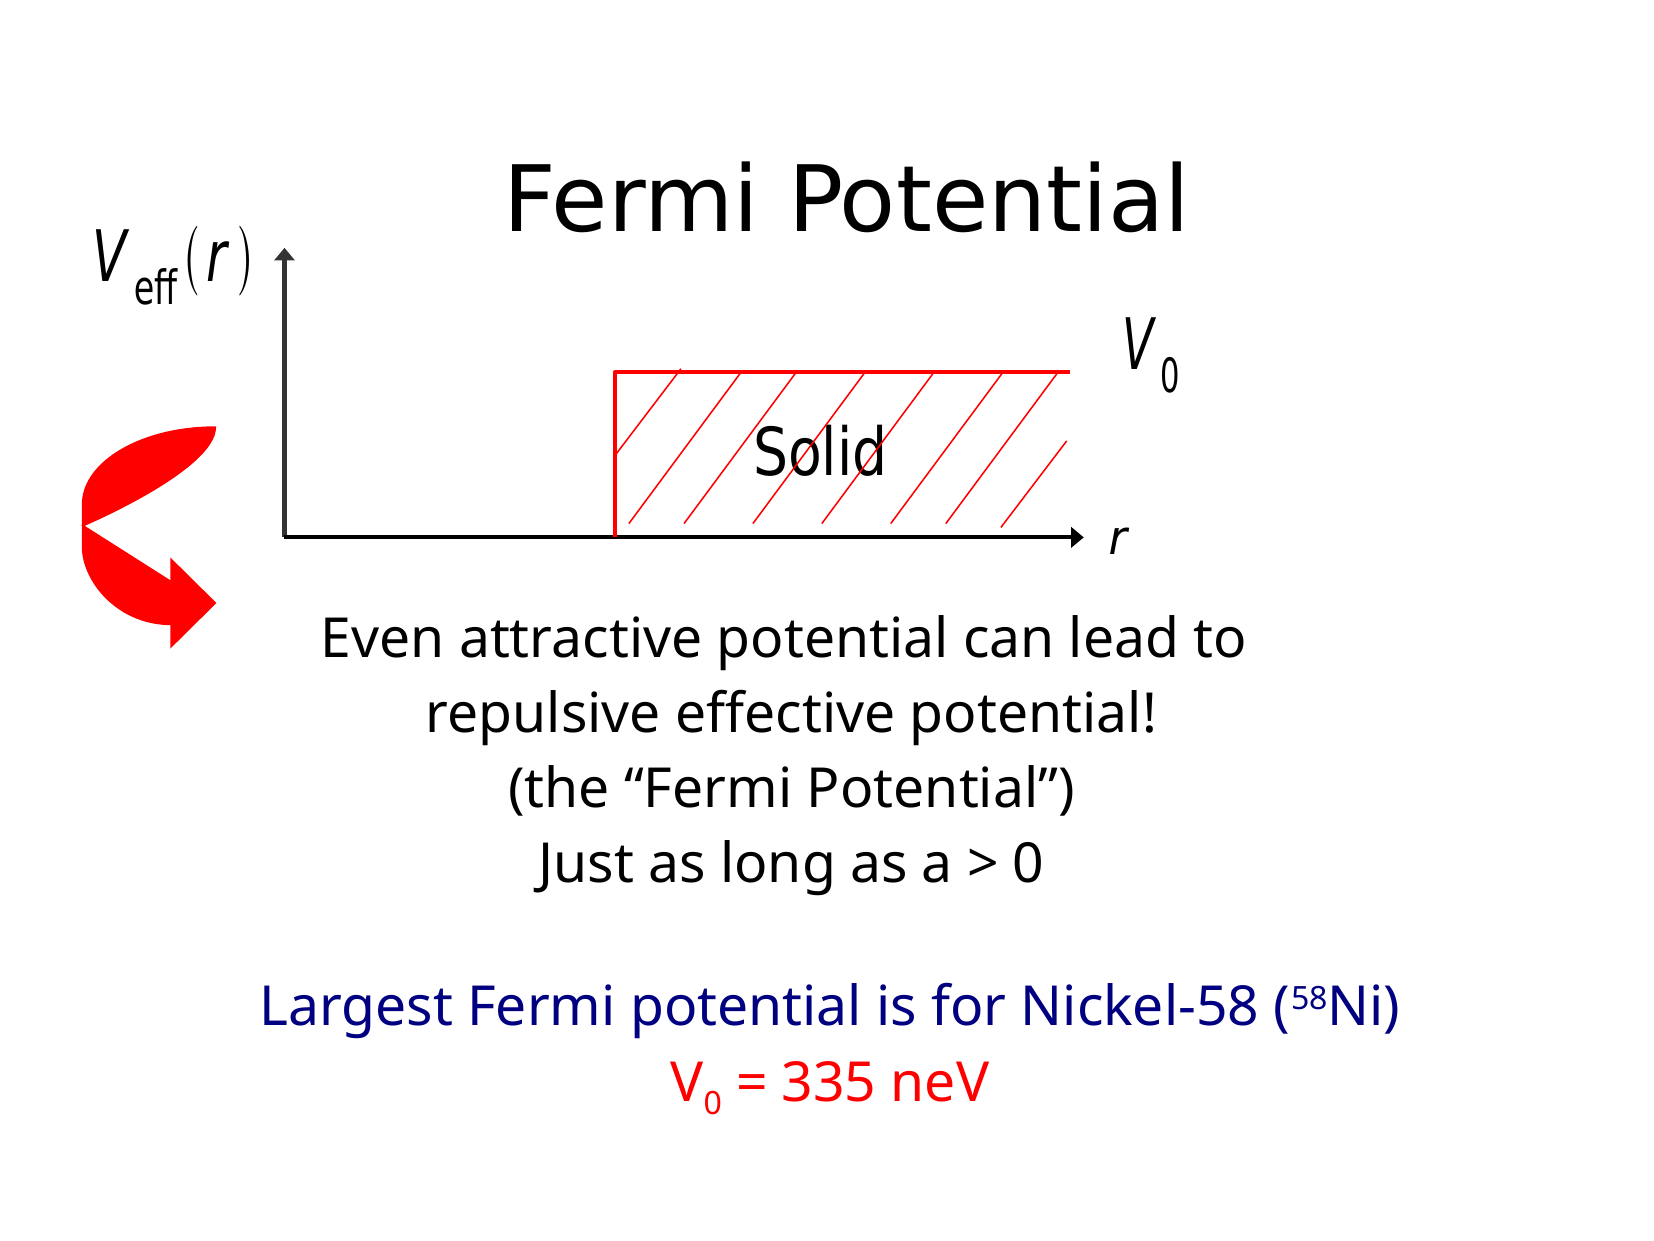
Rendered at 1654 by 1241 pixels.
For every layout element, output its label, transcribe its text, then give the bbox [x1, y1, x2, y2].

chart [739, 413, 833, 491]
title Fermi Potential [289, 82, 1406, 317]
text_box [82, 427, 216, 647]
text_box Even attractive potential can lead to repulsive effective potential! (the “Fermi Potential”) Just as long as a > 0 [236, 590, 1348, 907]
chart [1097, 509, 1148, 566]
text_box Largest Fermi potential is for Nickel-58 (58Ni) V0 = 335 neV [244, 959, 1416, 1132]
chart [80, 215, 270, 315]
chart [1111, 303, 1195, 403]
chart [848, 413, 906, 491]
chart [779, 413, 902, 491]
chart [739, 413, 764, 446]
